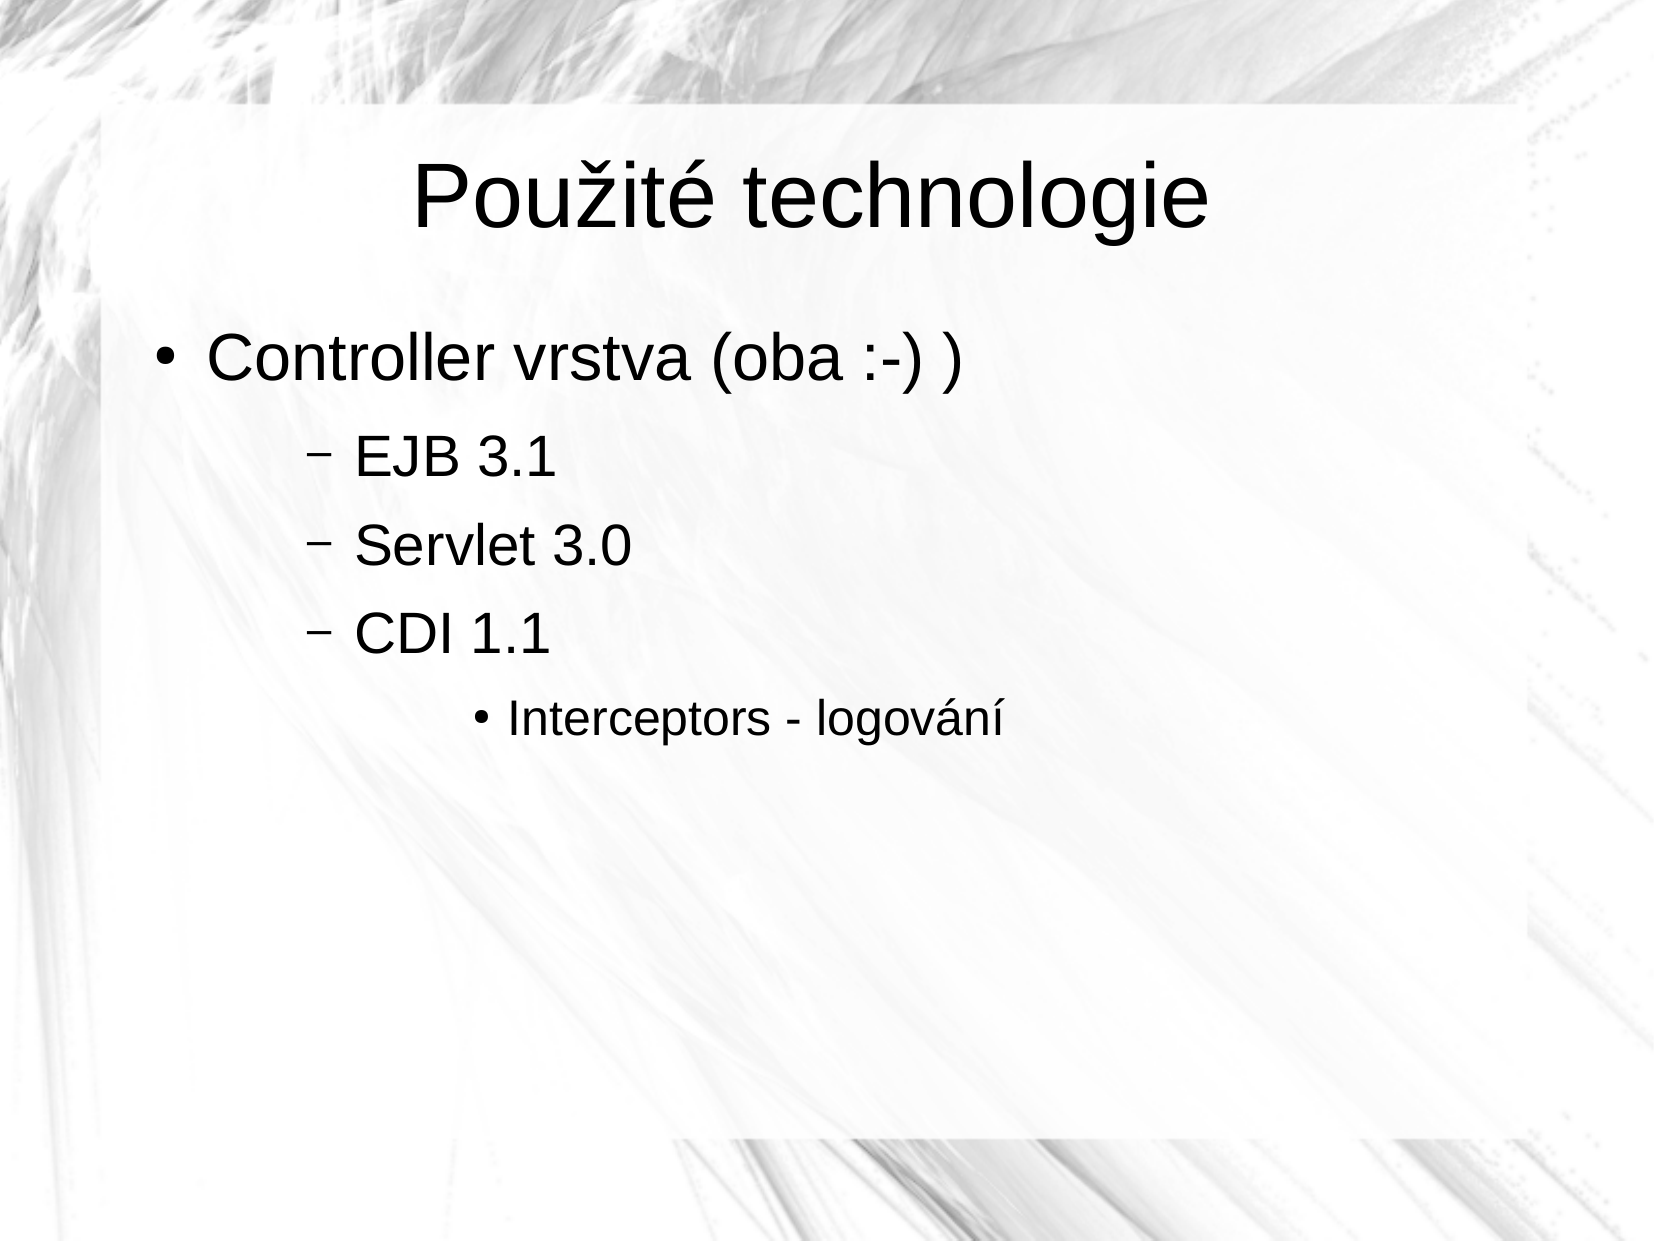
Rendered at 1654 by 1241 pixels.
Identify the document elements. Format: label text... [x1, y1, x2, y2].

picture [0, 0, 1654, 1241]
list Controller vrstva (oba :-) ) EJB 3.1 Servlet 3.0 CDI 1.1 Interceptors - logování [118, 319, 1571, 931]
title Použité technologie [118, 119, 1506, 273]
